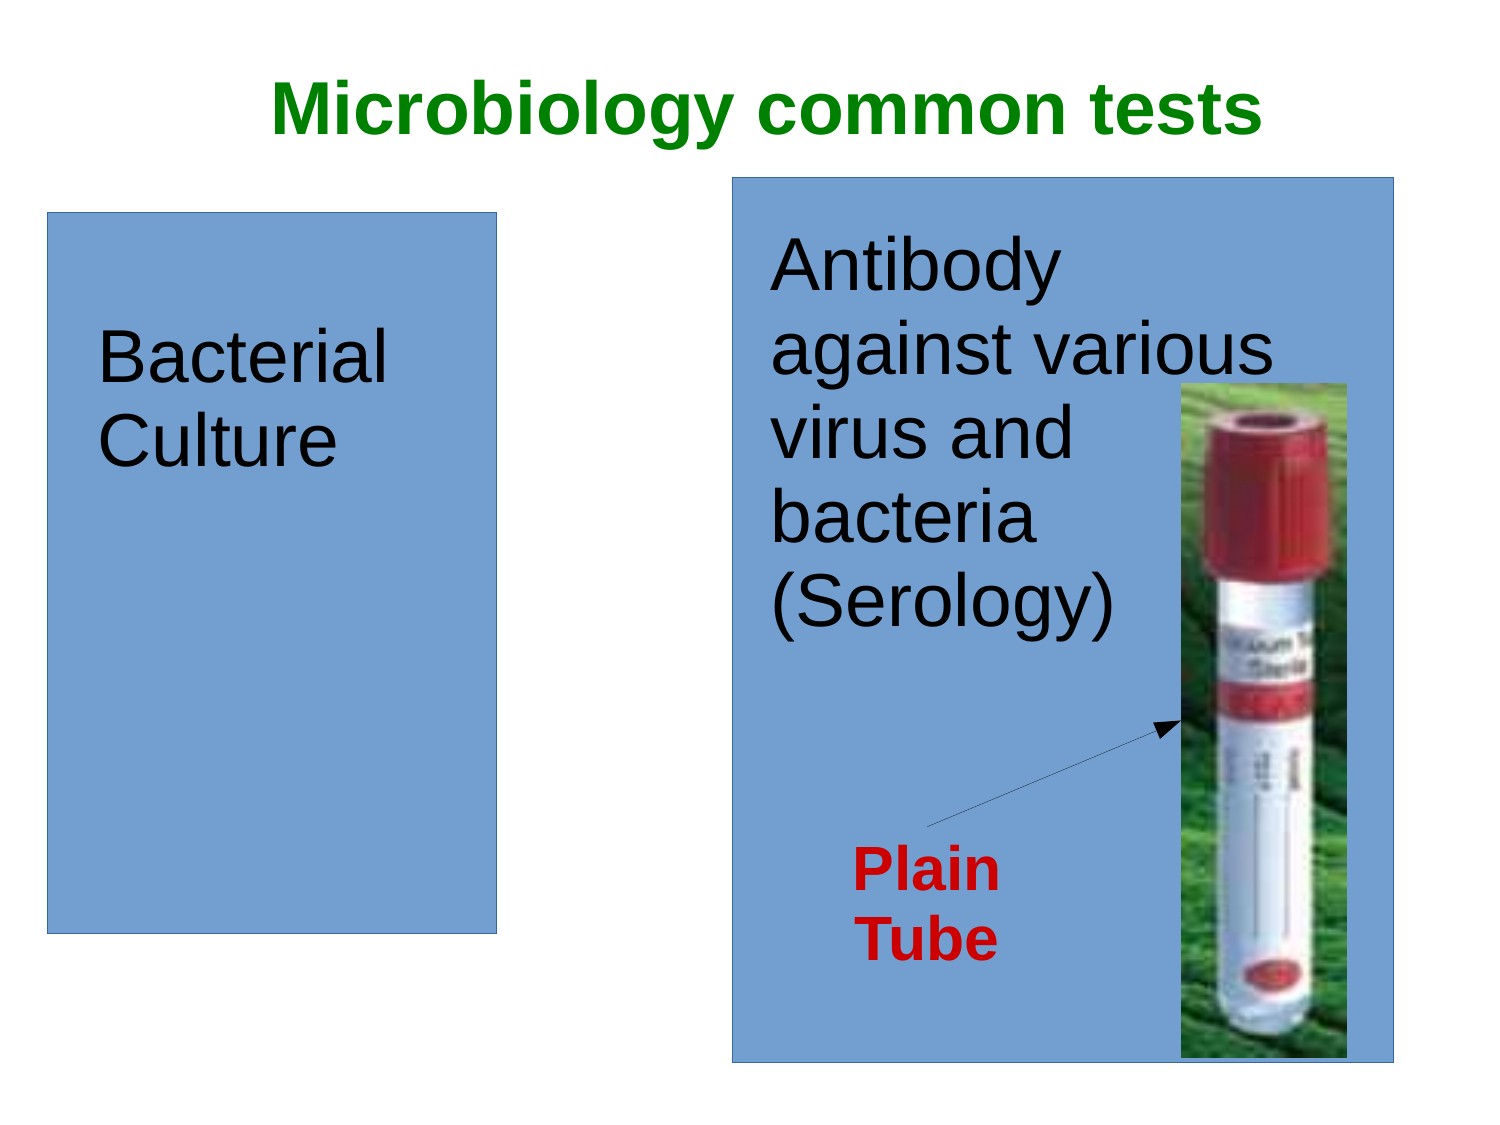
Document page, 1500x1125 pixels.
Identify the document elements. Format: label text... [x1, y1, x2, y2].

text_box Plain Tube [779, 826, 1075, 982]
text_box Bacterial Culture [82, 307, 449, 768]
picture [1181, 383, 1347, 1058]
text_box Antibody against various virus and bacteria (Serology) [755, 214, 1300, 650]
text_box [732, 202, 1394, 1063]
text_box [47, 212, 497, 934]
text_box Microbiology common tests [118, 59, 1418, 202]
